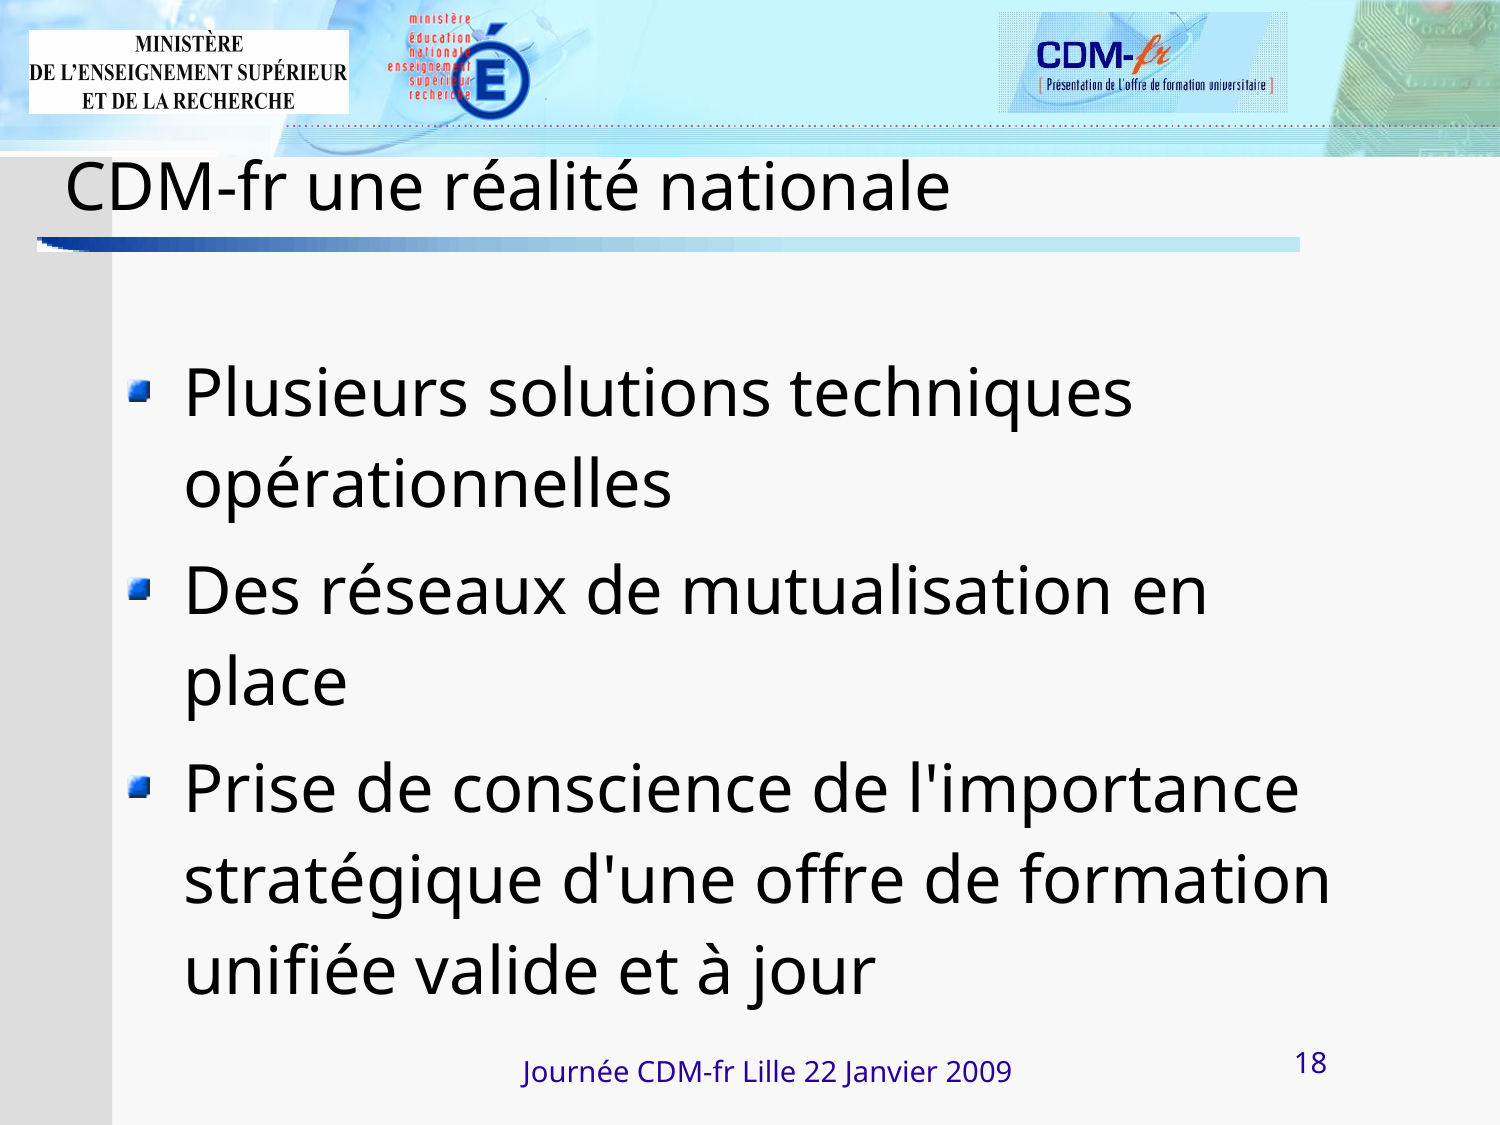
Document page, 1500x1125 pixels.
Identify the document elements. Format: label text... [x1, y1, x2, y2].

title CDM-fr une réalité nationale [50, 137, 1463, 238]
picture [0, 0, 1500, 157]
list Plusieurs solutions techniques opérationnelles Des réseaux de mutualisation en place Prise de conscience de l'importance stratégique d'une offre de formation unifiée valide et à jour [112, 337, 1388, 1012]
picture [37, 237, 1300, 252]
